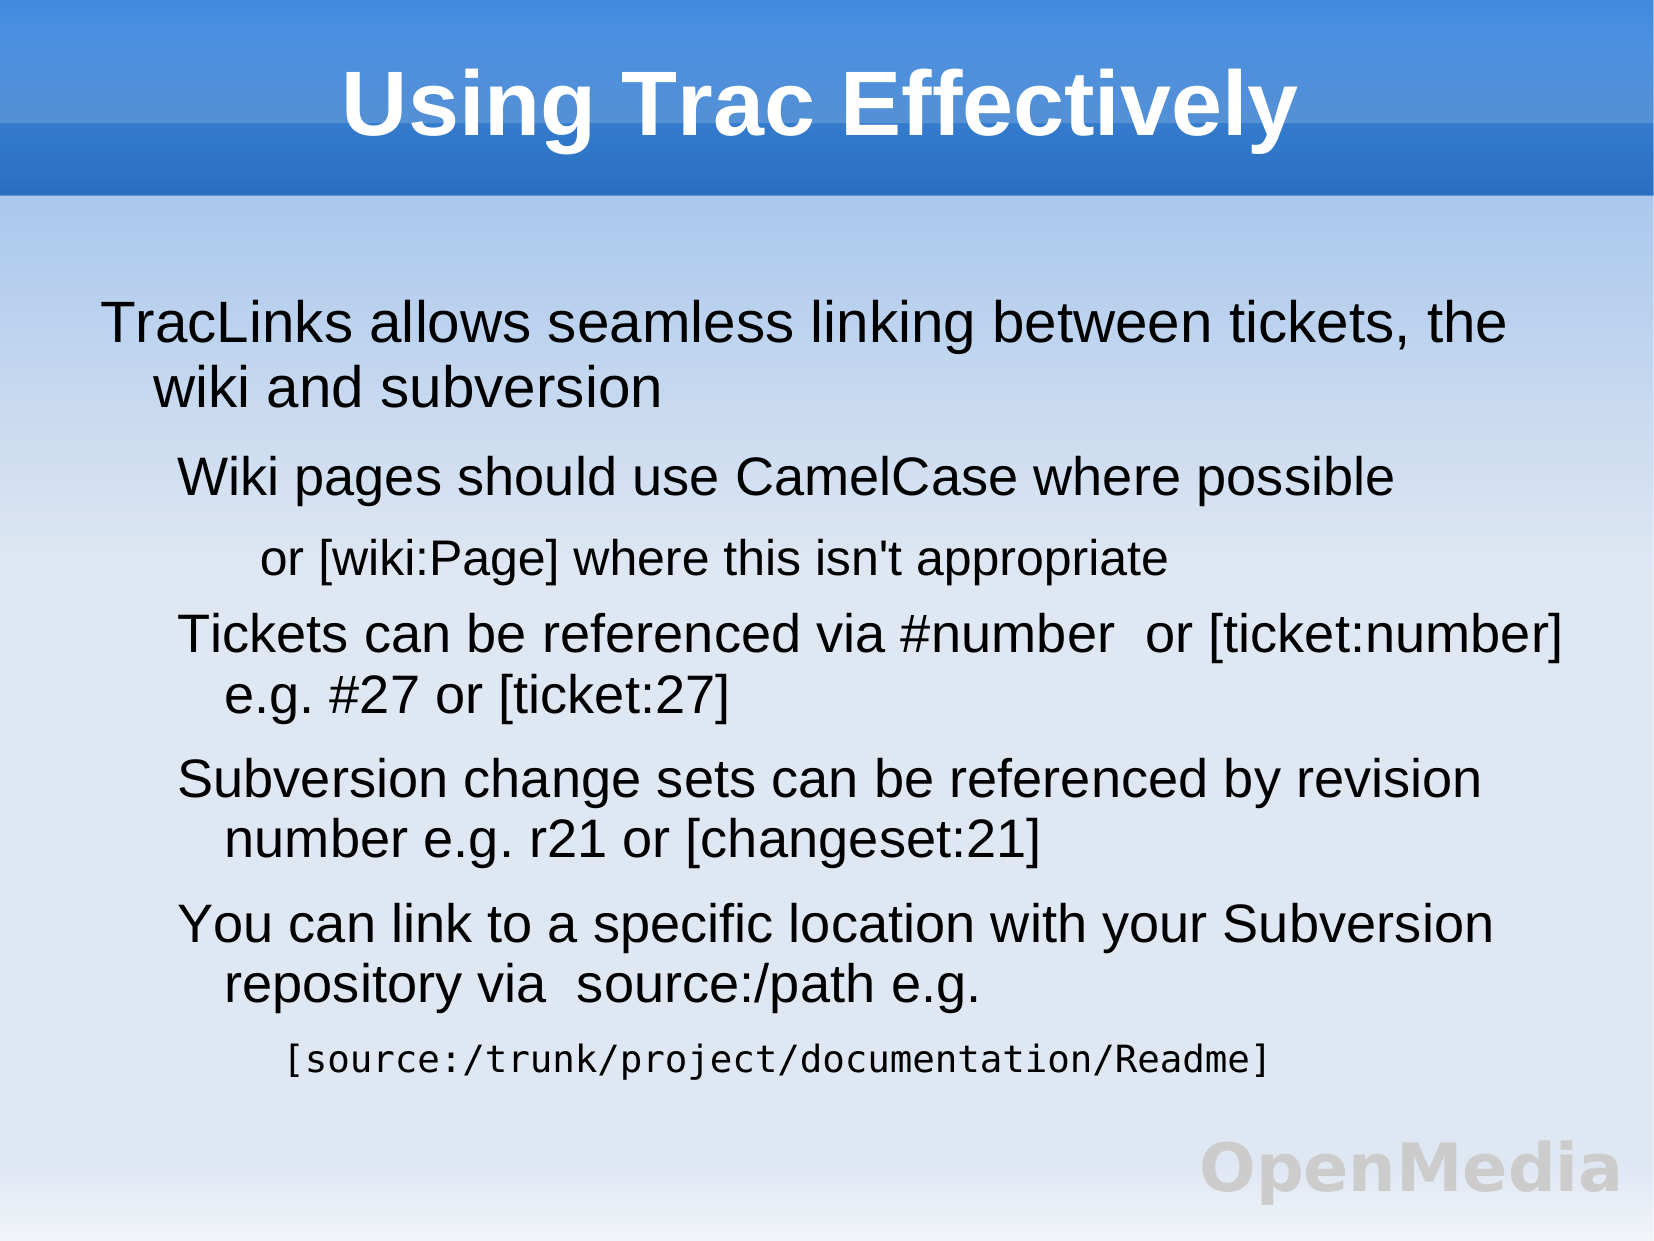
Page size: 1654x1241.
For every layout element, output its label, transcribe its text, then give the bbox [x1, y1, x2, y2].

picture [0, 0, 1654, 1241]
list TracLinks allows seamless linking between tickets, the wiki and subversion Wiki pages should use CamelCase where possible or [wiki:Page] where this isn't appropriate Tickets can be referenced via #number or [ticket:number] e.g. #27 or [ticket:27] Subversion change sets can be referenced by revision number e.g. r21 or [changeset:21] You can link to a specific location with your Subversion repository via source:/path e.g. [source:/trunk/project/documentation/Readme] [82, 290, 1571, 1187]
title Using Trac Effectively [76, 0, 1565, 208]
